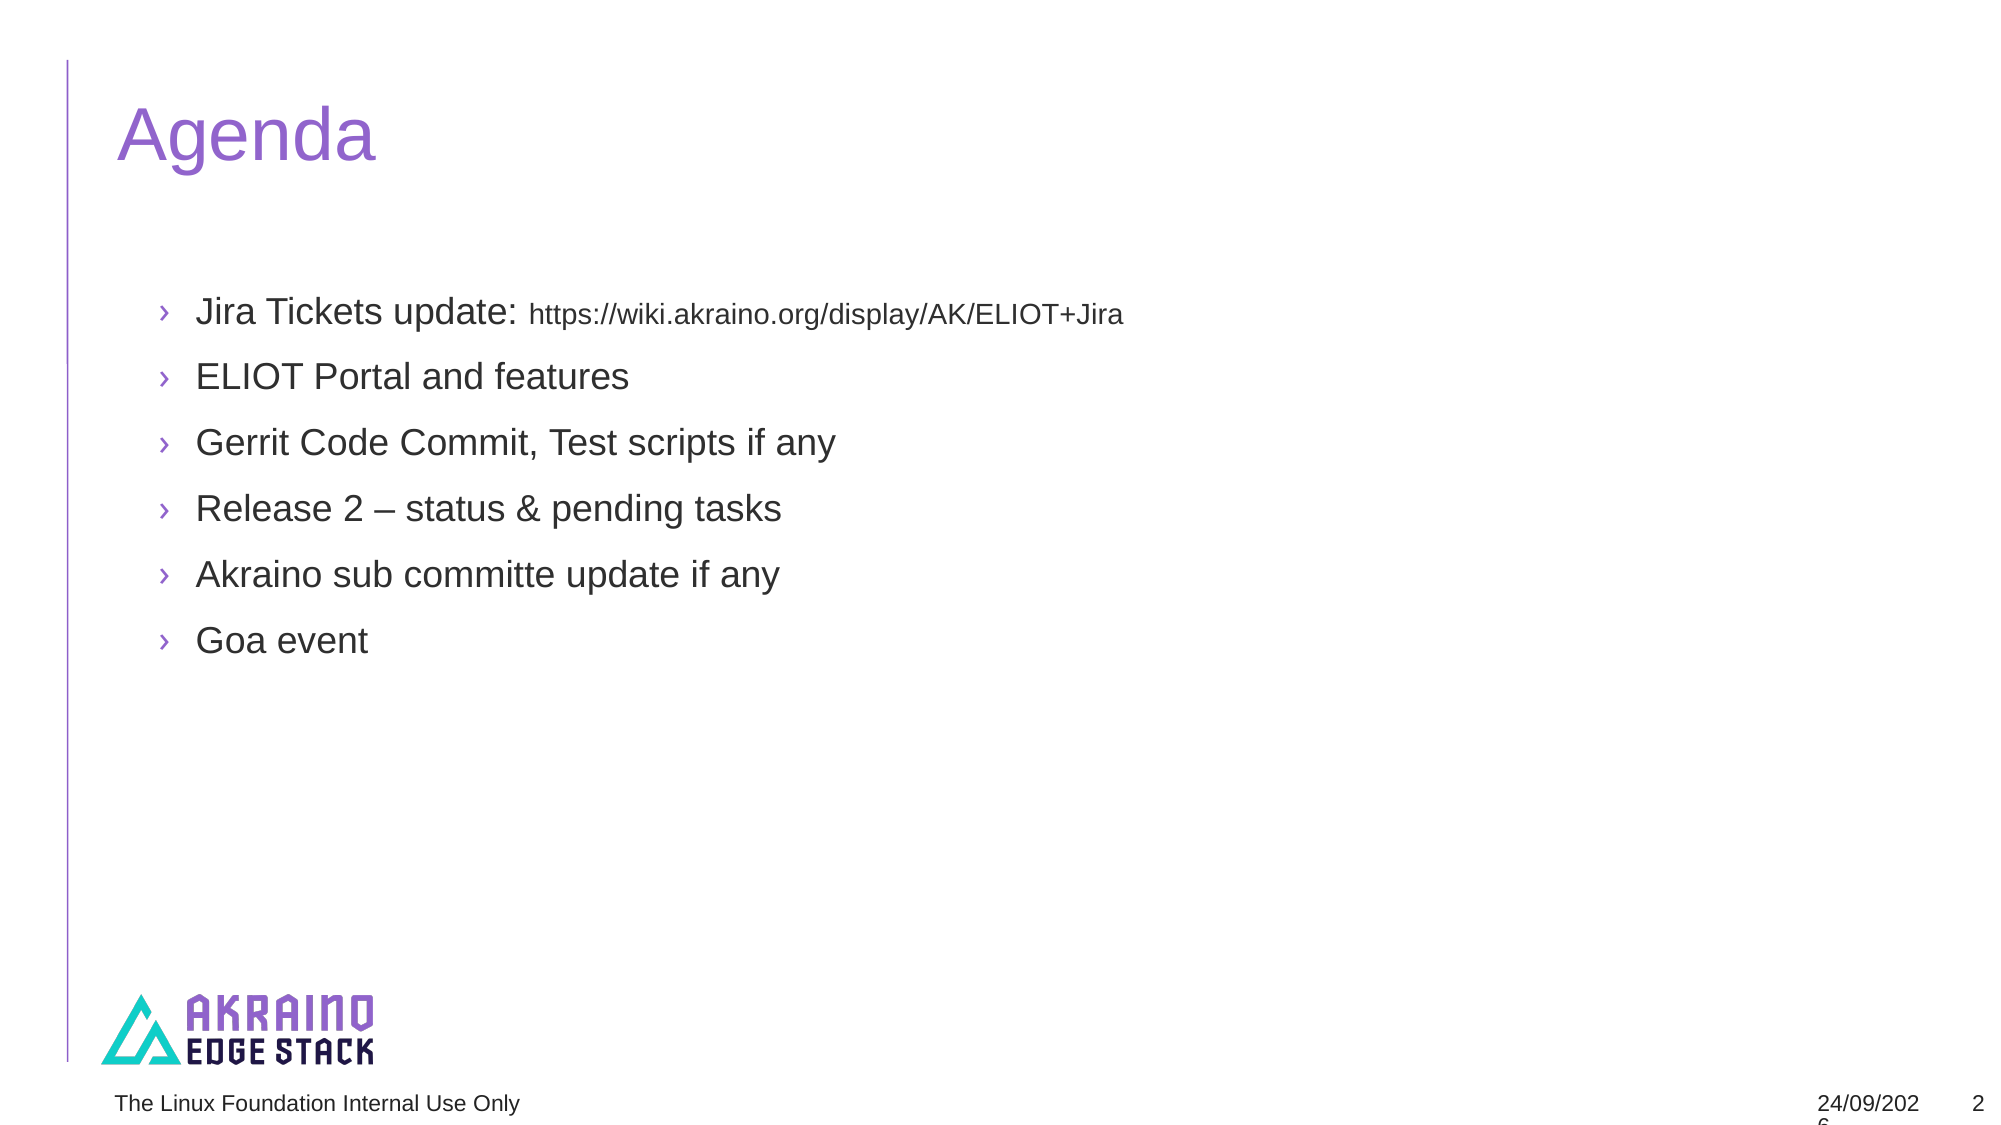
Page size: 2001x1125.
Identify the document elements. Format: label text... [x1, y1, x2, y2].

text_box Agenda [102, 59, 1896, 213]
text_box Jira Tickets update: https://wiki.akraino.org/display/AK/ELIOT+Jira ELIOT Portal and features Gerrit Code Commit, Test scripts if any Release 2 – status & pending tasks Akraino sub committe update if any Goa event [143, 213, 1940, 973]
text_box <number> [1939, 1080, 2000, 1125]
text_box 04/12/2019 [1802, 1080, 1938, 1125]
picture [101, 994, 373, 1065]
text_box The Linux Foundation Internal Use Only [99, 1080, 652, 1125]
